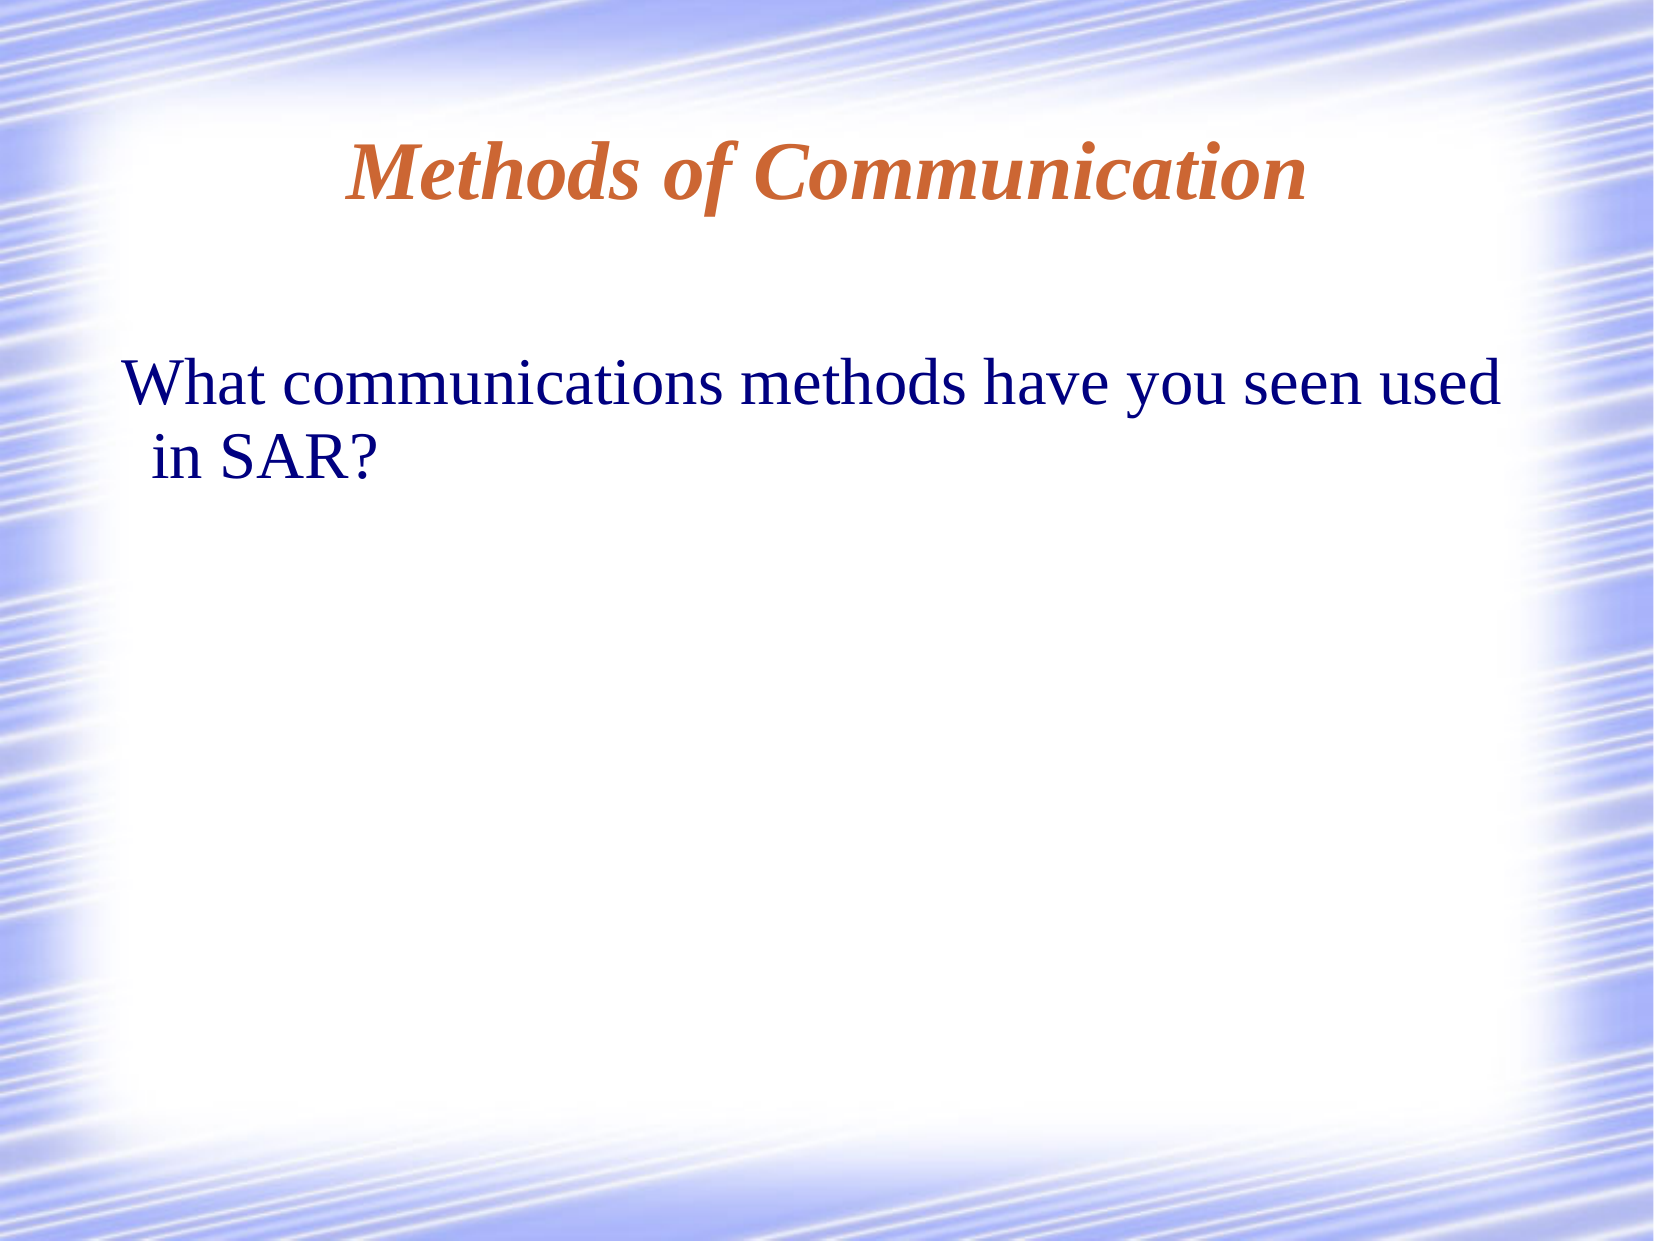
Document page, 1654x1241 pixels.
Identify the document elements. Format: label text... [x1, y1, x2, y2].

title Methods of Communication [121, 67, 1534, 275]
picture [0, 0, 1654, 1241]
list What communications methods have you seen used in SAR? [121, 344, 1534, 1127]
